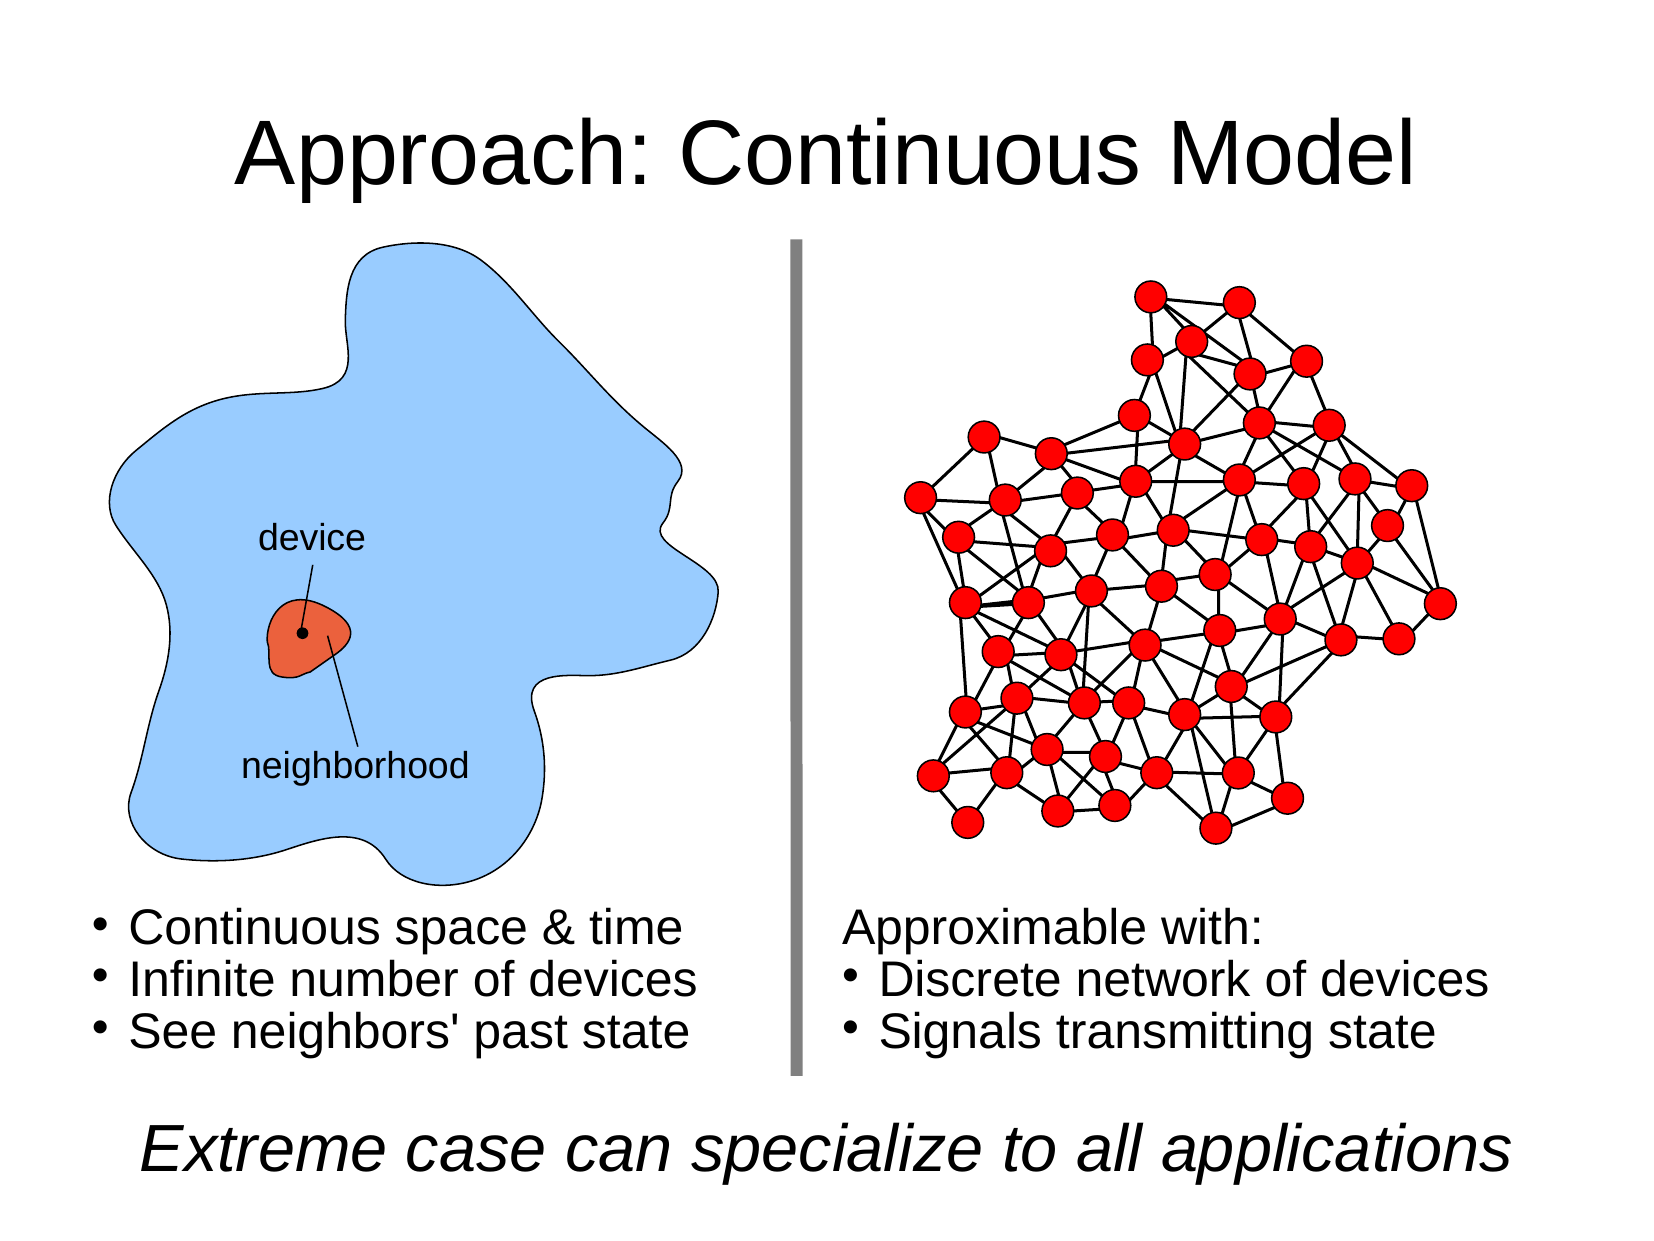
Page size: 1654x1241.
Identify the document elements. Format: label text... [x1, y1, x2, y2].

text_box Continuous space & time Infinite number of devices See neighbors' past state [77, 892, 695, 1075]
text_box [1119, 465, 1152, 498]
text_box [1140, 756, 1173, 789]
text_box [1031, 733, 1063, 766]
text_box [1294, 530, 1327, 563]
text_box [1339, 462, 1371, 495]
text_box [982, 635, 1015, 668]
text_box [917, 759, 950, 792]
text_box [1045, 638, 1077, 671]
text_box [1290, 345, 1323, 378]
text_box [1061, 477, 1094, 509]
text_box [942, 521, 975, 554]
text_box [989, 484, 1022, 516]
text_box [1175, 325, 1208, 358]
text_box [1223, 286, 1256, 319]
text_box [968, 421, 1001, 453]
text_box [1068, 686, 1101, 719]
text_box [1200, 812, 1232, 845]
text_box [990, 756, 1023, 789]
text_box [1341, 547, 1374, 579]
text_box [1001, 682, 1033, 715]
text_box [1271, 782, 1304, 815]
text_box [1215, 670, 1248, 703]
text_box [1118, 399, 1151, 432]
text_box Approximable with: Discrete network of devices Signals transmitting state [827, 892, 1487, 1075]
text_box [1325, 623, 1357, 656]
text_box [1222, 757, 1255, 789]
text_box [1157, 514, 1190, 547]
text_box [949, 586, 982, 619]
text_box [1395, 469, 1428, 502]
list Extreme case can specialize to all applications [82, 1110, 1571, 1209]
text_box [1089, 740, 1122, 773]
text_box [1223, 464, 1256, 496]
text_box [1131, 343, 1164, 376]
text_box [1203, 614, 1236, 647]
text_box [1134, 280, 1167, 313]
text_box [1313, 409, 1346, 442]
text_box [1096, 519, 1129, 551]
text_box [1234, 358, 1266, 390]
text_box [1243, 407, 1276, 439]
text_box [109, 242, 719, 886]
text_box [1371, 509, 1404, 542]
text_box [1145, 570, 1178, 603]
text_box device [243, 509, 382, 567]
text_box [1041, 795, 1074, 827]
text_box [1075, 575, 1108, 607]
text_box [1112, 686, 1145, 719]
text_box [904, 481, 937, 514]
text_box [951, 806, 984, 839]
title Approach: Continuous Model [82, 49, 1571, 257]
text_box [949, 696, 982, 728]
text_box [1245, 523, 1278, 556]
text_box [1259, 701, 1292, 733]
text_box [1098, 789, 1131, 822]
text_box [1034, 534, 1067, 567]
text_box [1383, 622, 1415, 655]
text_box [1168, 698, 1201, 731]
text_box [1287, 467, 1320, 500]
text_box [1035, 437, 1068, 470]
text_box [1264, 603, 1297, 635]
text_box [1424, 587, 1457, 620]
text_box neighborhood [226, 737, 486, 794]
text_box [1199, 558, 1232, 591]
text_box [1129, 629, 1162, 662]
text_box [1168, 428, 1201, 460]
text_box [1012, 586, 1045, 619]
